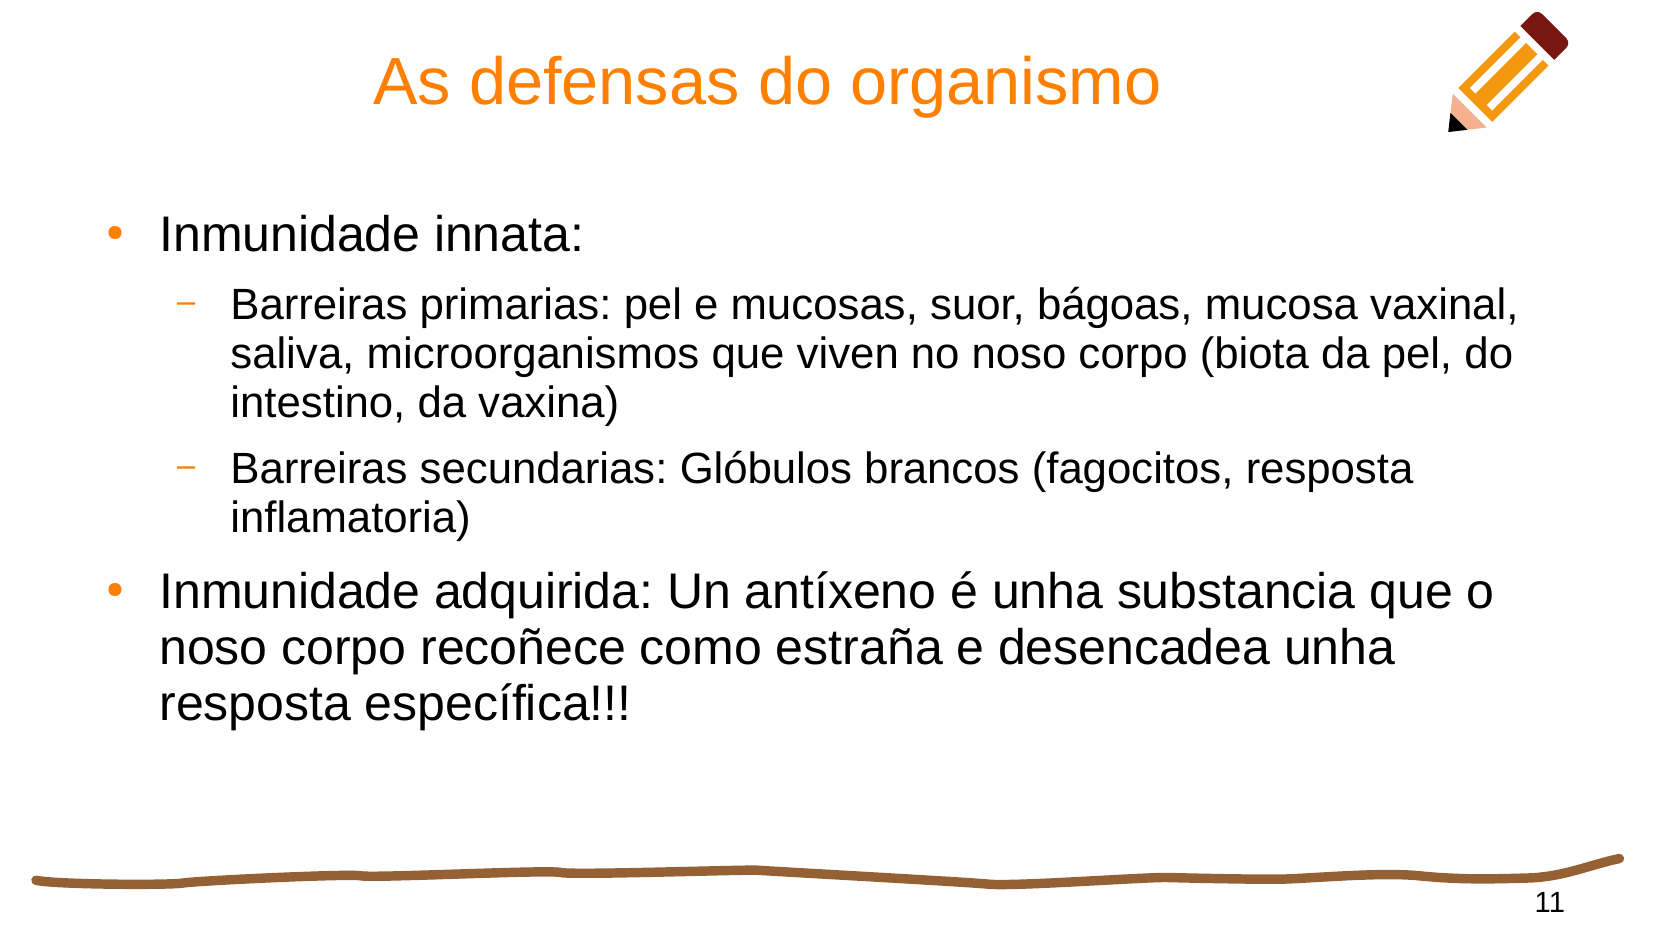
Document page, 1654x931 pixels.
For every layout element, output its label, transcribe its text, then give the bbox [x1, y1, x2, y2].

title As defensas do organismo [88, 29, 1447, 133]
list Inmunidade innata: Barreiras primarias: pel e mucosas, suor, bágoas, mucosa vaxinal, saliva, microorganismos que viven no noso corpo (biota da pel, do intestino, da vaxina) Barreiras secundarias: Glóbulos brancos (fagocitos, resposta inflamatoria) Inmunidade adquirida: Un antíxeno é unha substancia que o noso corpo recoñece como estraña e desencadea unha resposta específica!!! [88, 206, 1565, 857]
